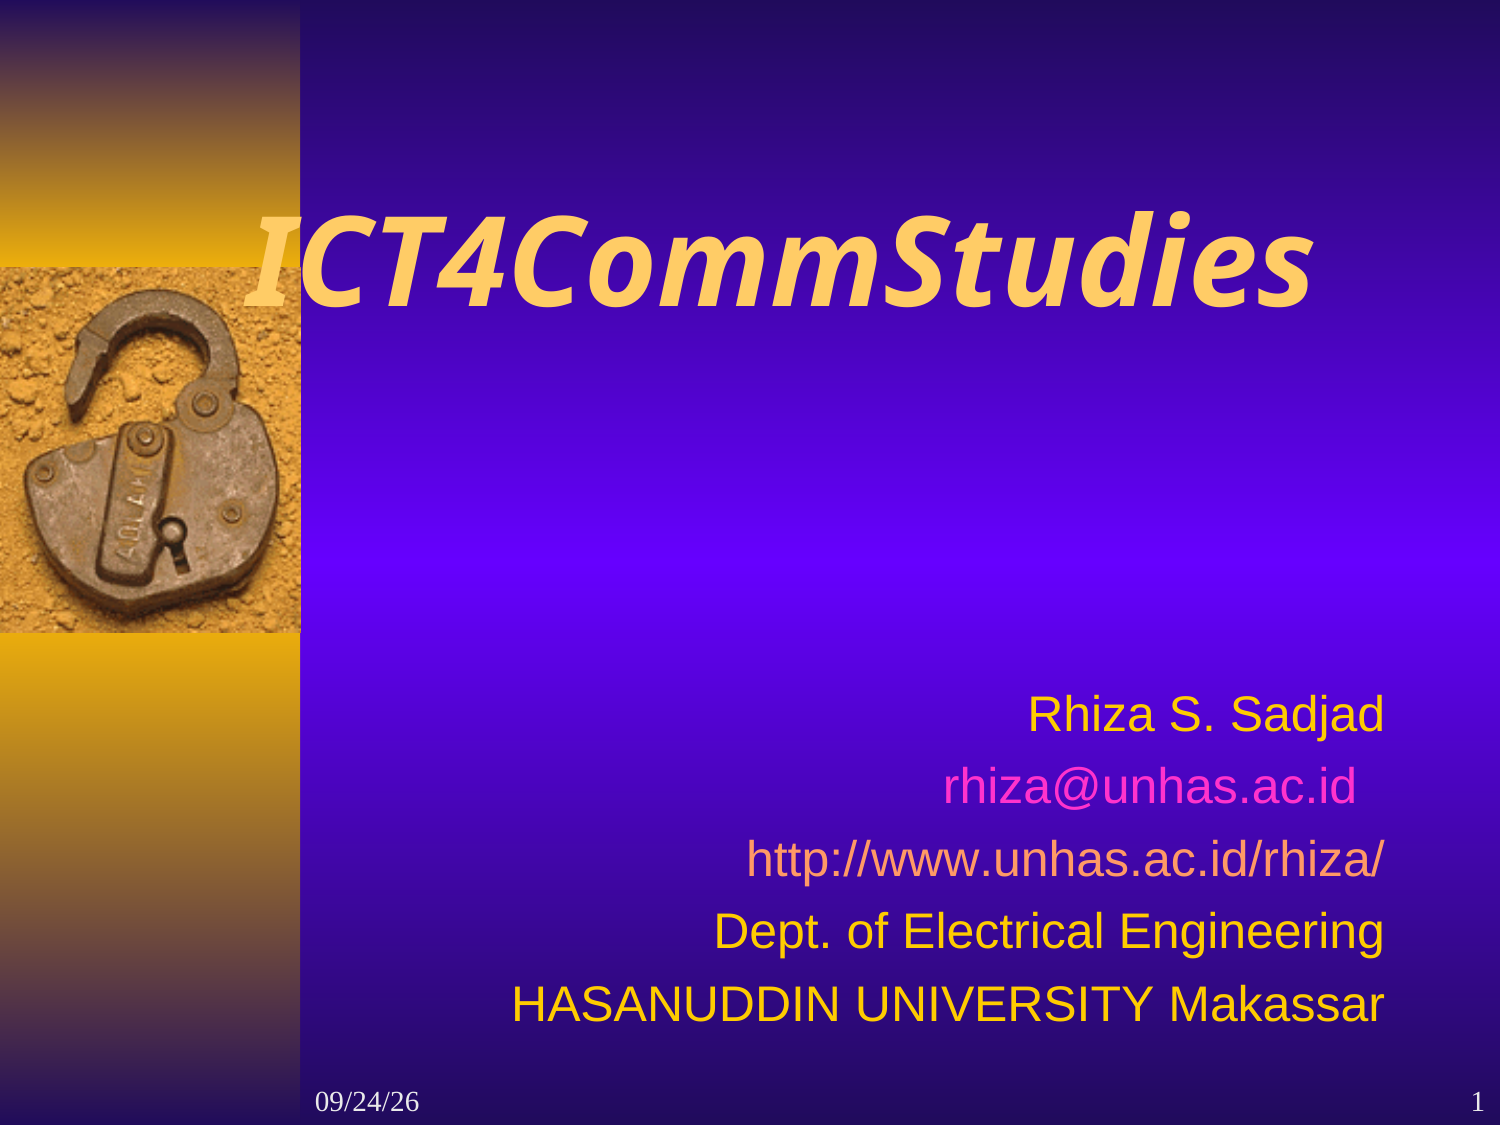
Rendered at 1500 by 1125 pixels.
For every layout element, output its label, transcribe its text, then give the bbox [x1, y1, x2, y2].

text_box Rhiza S. Sadjad rhiza@unhas.ac.id http://www.unhas.ac.id/rhiza/ Dept. of Electrical Engineering HASANUDDIN UNIVERSITY Makassar [350, 712, 1401, 1000]
title ICT4CommStudies [118, 177, 1447, 339]
picture [0, 267, 301, 633]
